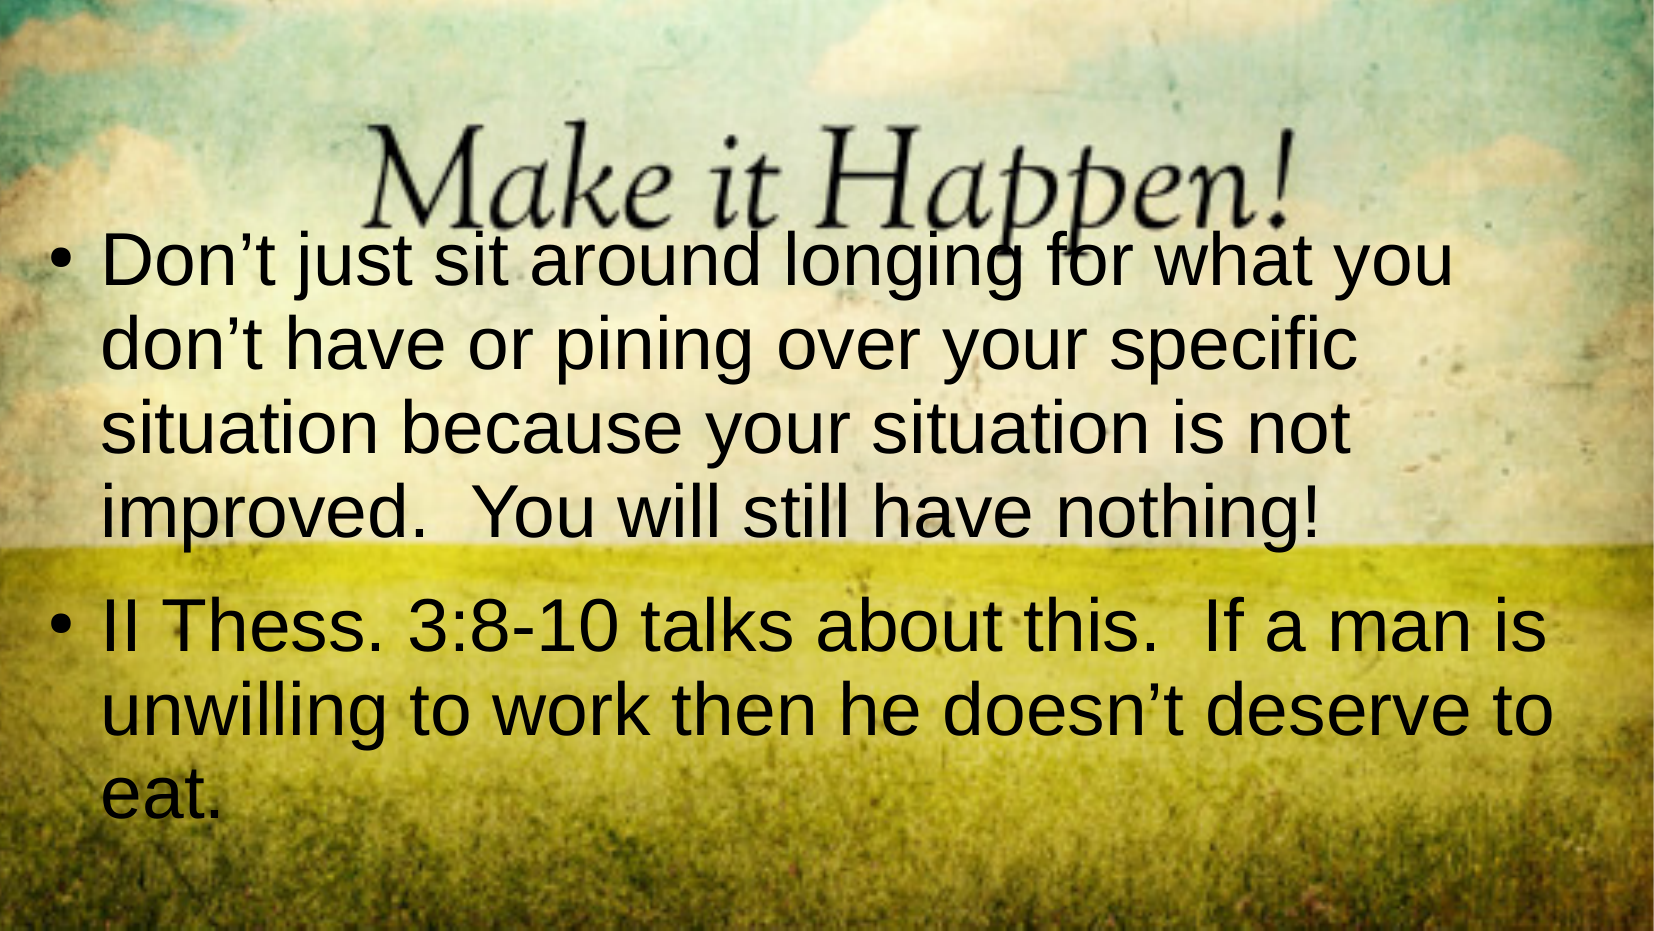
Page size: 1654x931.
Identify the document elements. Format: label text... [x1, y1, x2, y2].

picture [0, 0, 1654, 931]
list Don’t just sit around longing for what you don’t have or pining over your specific situation because your situation is not improved. You will still have nothing! II Thess. 3:8-10 talks about this. If a man is unwilling to work then he doesn’t deserve to eat. [30, 217, 1636, 901]
